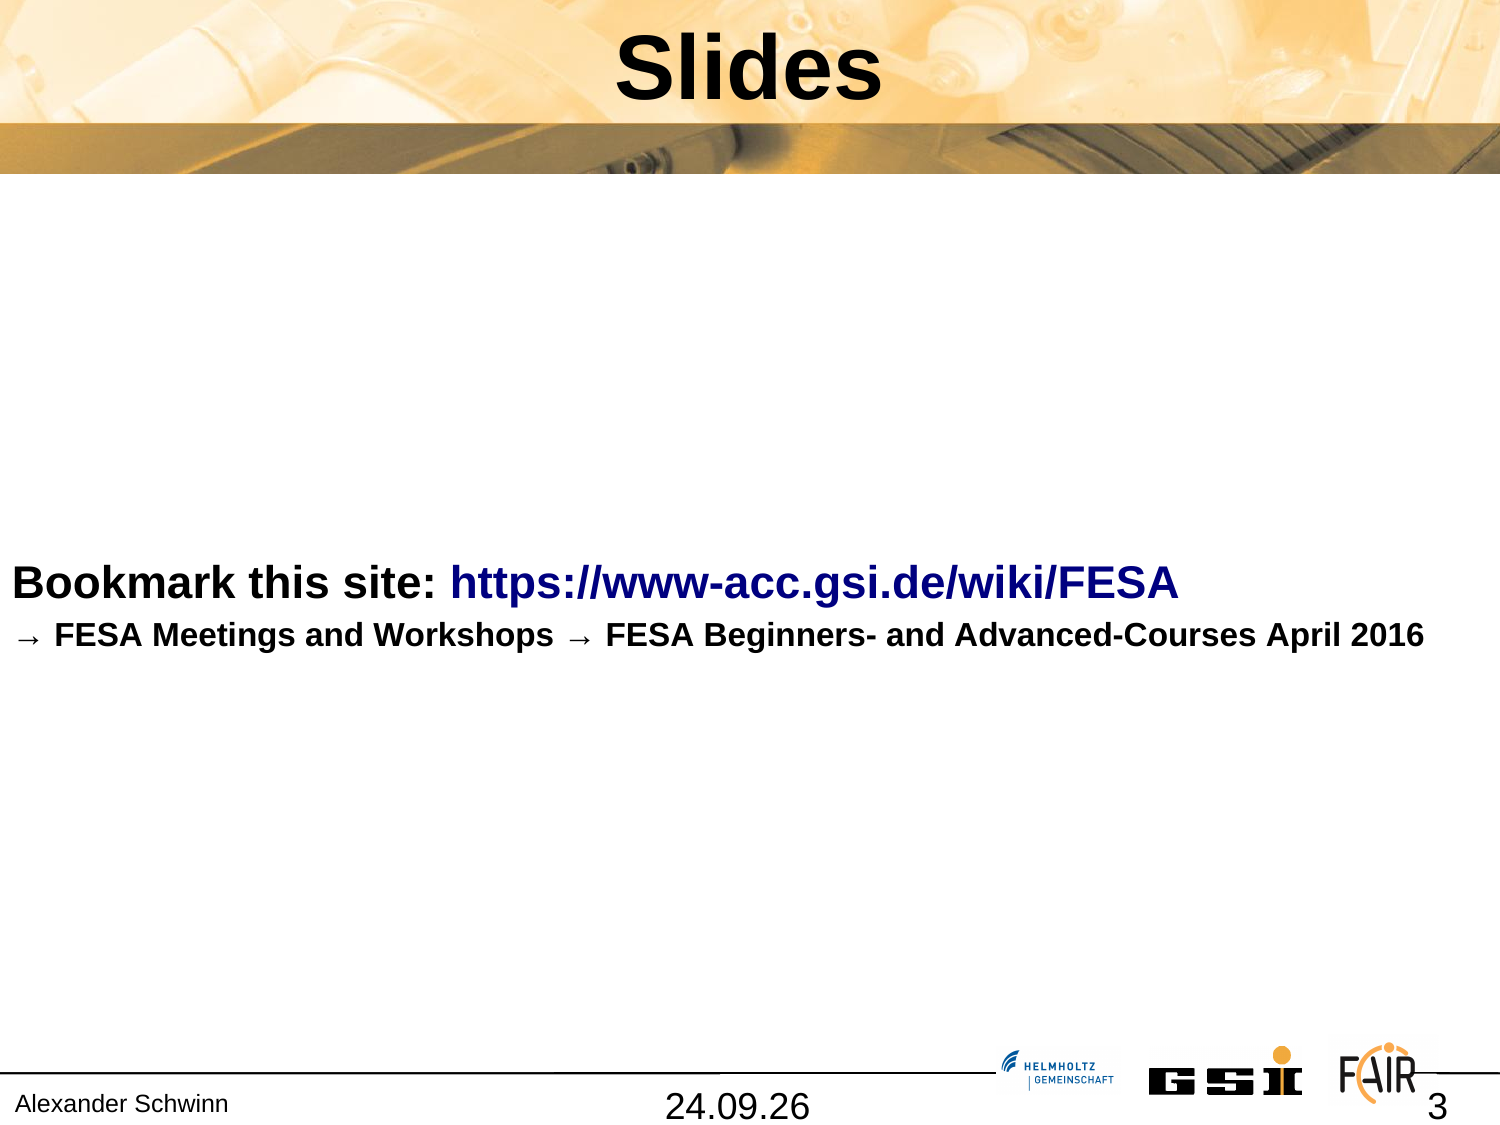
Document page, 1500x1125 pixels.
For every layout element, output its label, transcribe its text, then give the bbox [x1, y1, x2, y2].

title Slides [0, 0, 1500, 126]
picture [1328, 1034, 1439, 1106]
picture [996, 1046, 1121, 1095]
picture [0, 126, 1500, 175]
picture [1149, 1046, 1302, 1095]
text_box Bookmark this site: https://www-acc.gsi.de/wiki/FESA → FESA Meetings and Workshops → FESA Beginners- and Advanced-Courses April 2016 [11, 200, 1500, 827]
